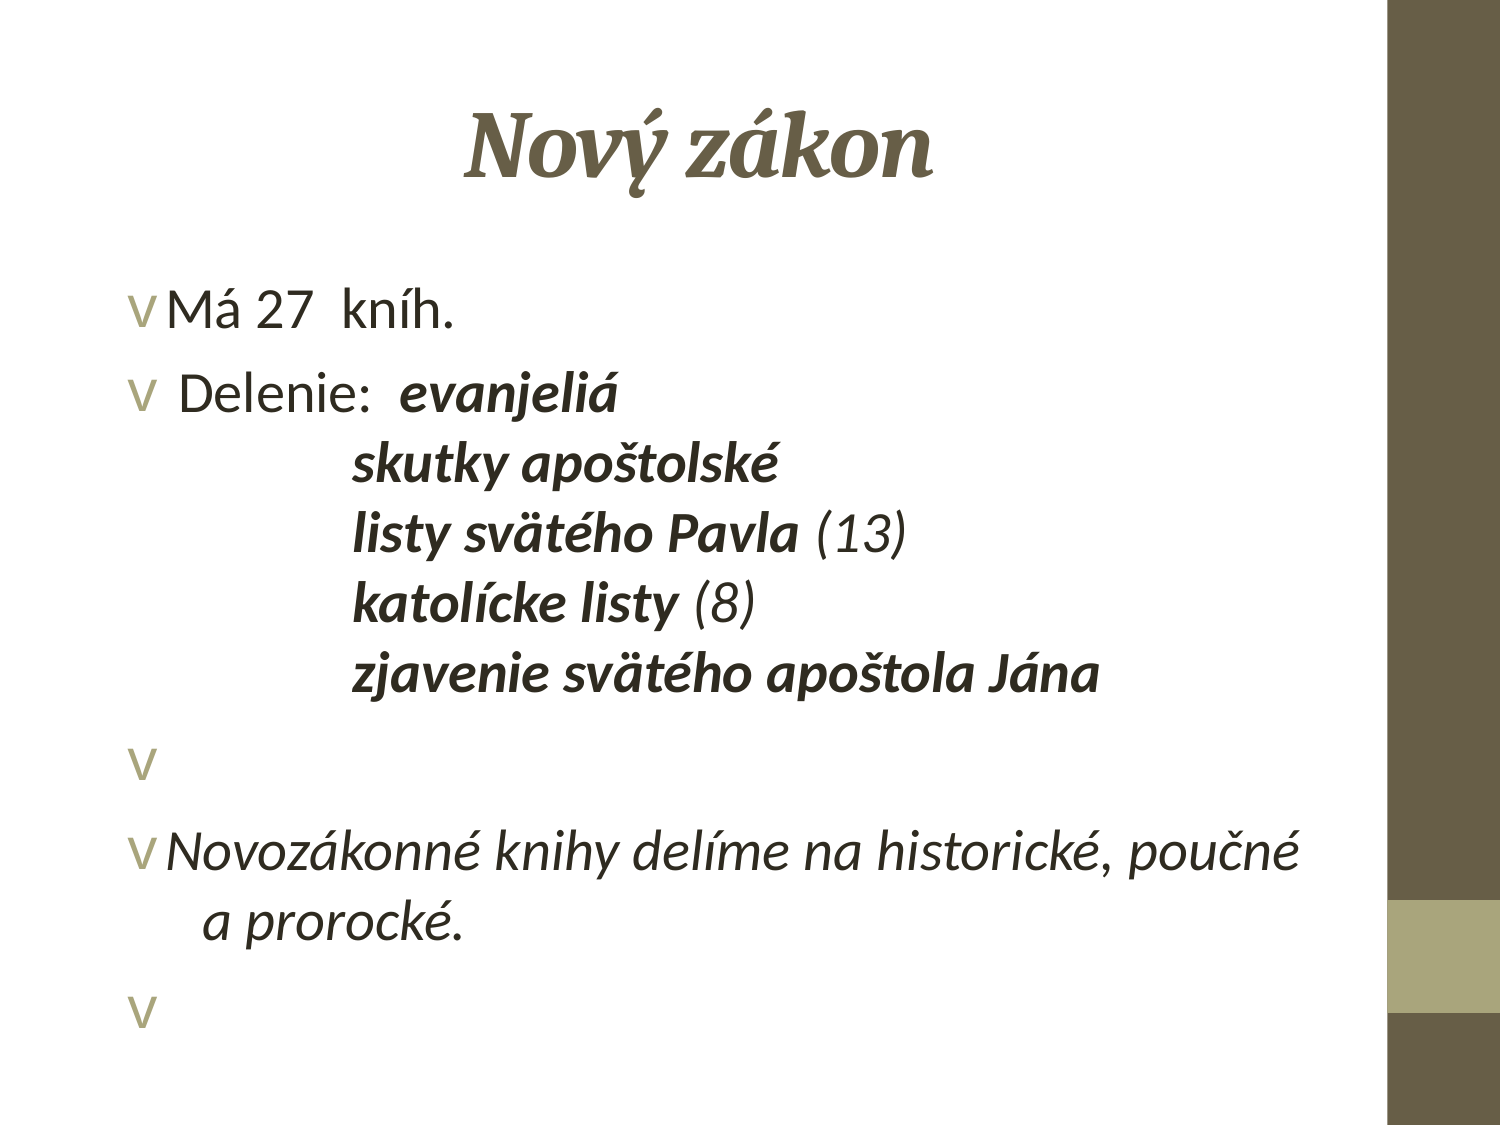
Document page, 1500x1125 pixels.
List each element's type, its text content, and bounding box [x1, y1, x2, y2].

list Má 27 kníh. Delenie: evanjeliá skutky apoštolské listy svätého Pavla (13) katolícke listy (8) zjavenie svätého apoštola Jána Novozákonné knihy delíme na historické, poučné a prorocké. [75, 262, 1326, 1051]
title Nový zákon [75, 45, 1326, 233]
